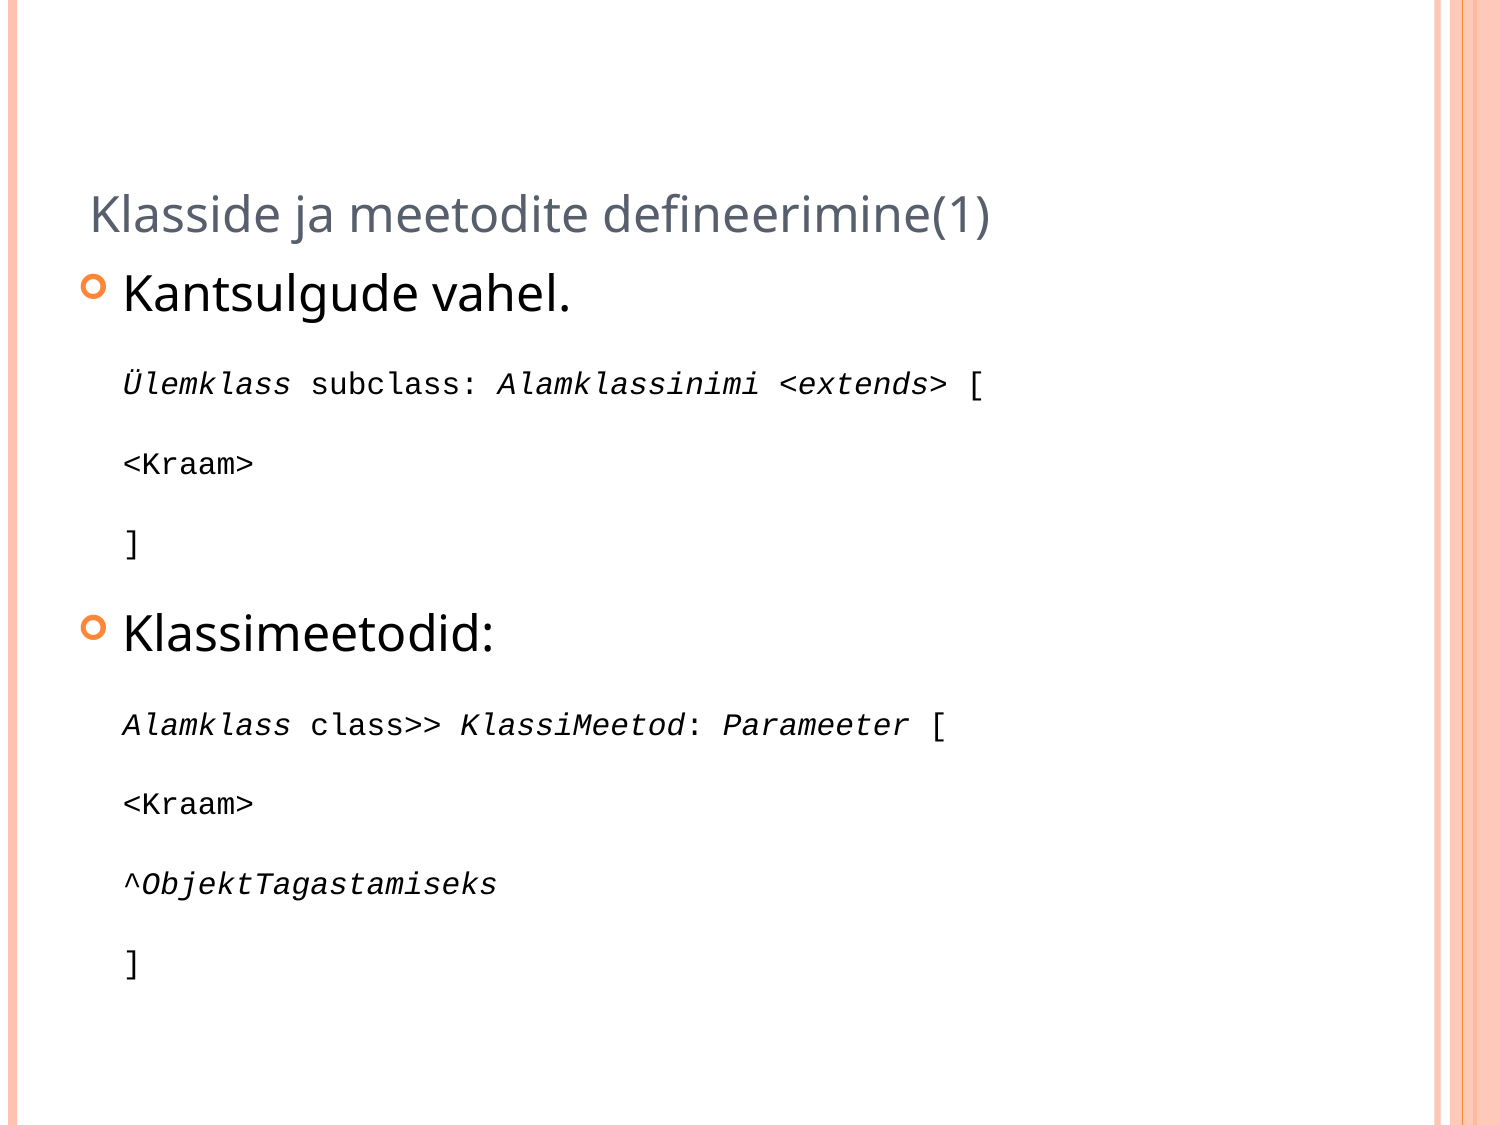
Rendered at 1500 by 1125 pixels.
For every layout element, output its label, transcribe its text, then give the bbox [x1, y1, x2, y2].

list Kantsulgude vahel. Ülemklass subclass: Alamklassinimi <extends> [ <Kraam> ] Klassimeetodid: Alamklass class>> KlassiMeetod: Parameeter [ <Kraam> ^ObjektTagastamiseks ] [63, 253, 1335, 1125]
title Klasside ja meetodite defineerimine(1) [75, 0, 1300, 250]
